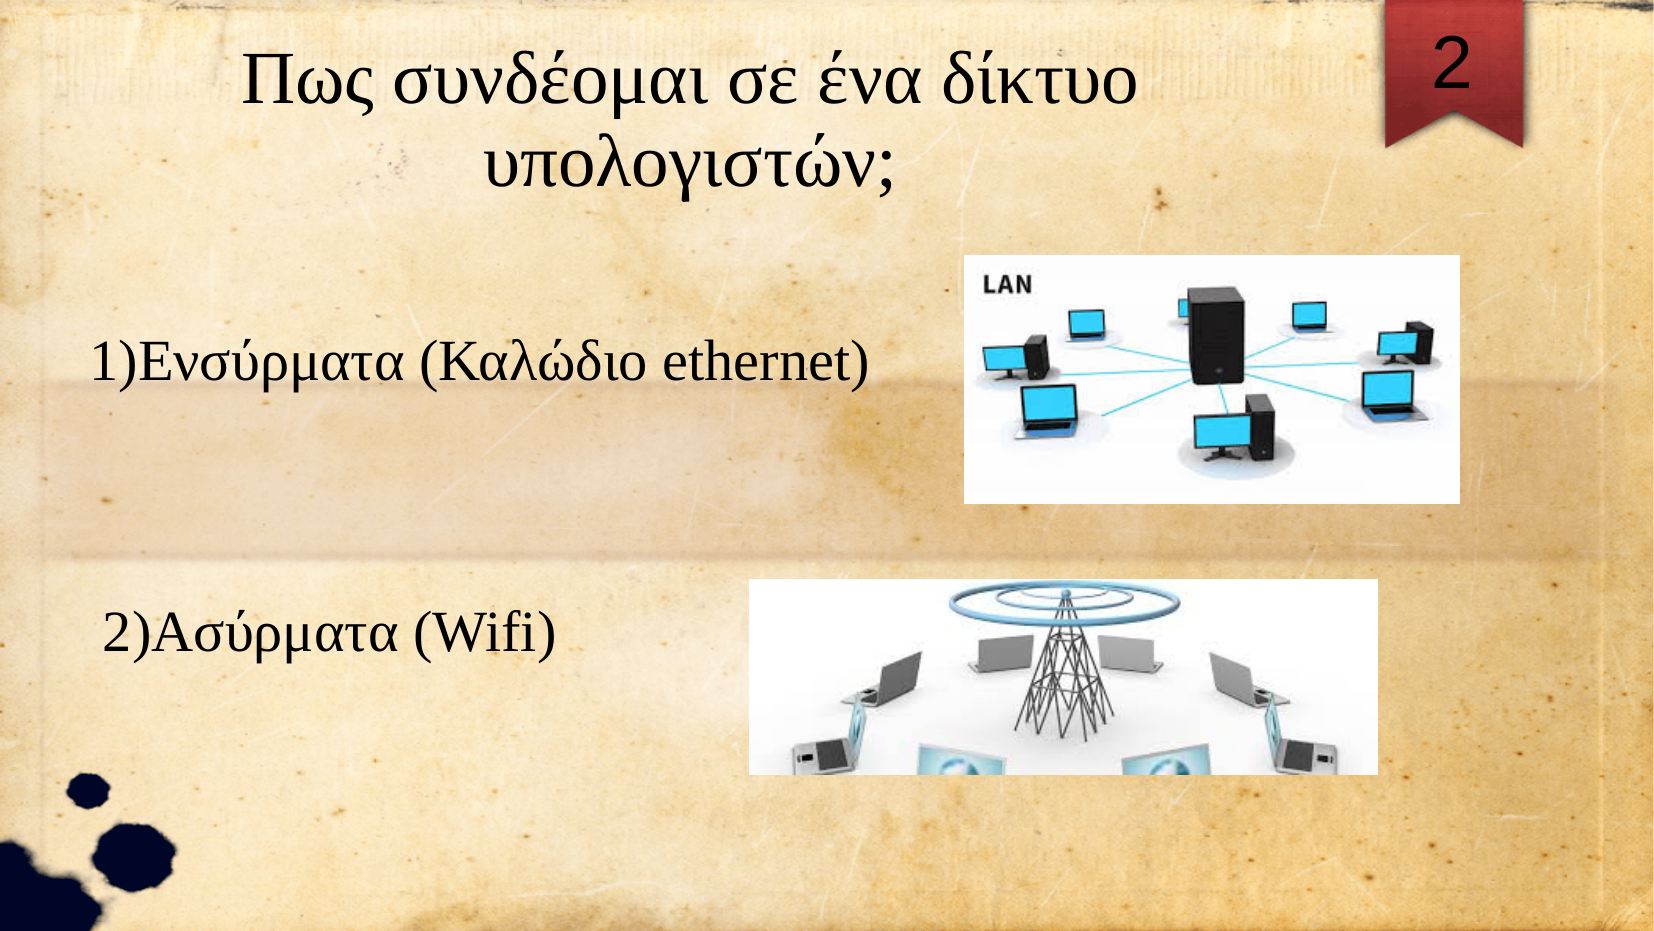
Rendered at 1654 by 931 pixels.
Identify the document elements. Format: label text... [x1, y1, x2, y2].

title Πως συνδέομαι σε ένα δίκτυο υπολογιστών; [28, 36, 1353, 203]
text_box 2 [1417, 13, 1508, 118]
picture [0, 0, 1654, 931]
text_box 2)Ασύρματα (Wifi) [88, 591, 572, 671]
list Ενσύρματα (Καλώδιο ethernet) [89, 328, 915, 425]
